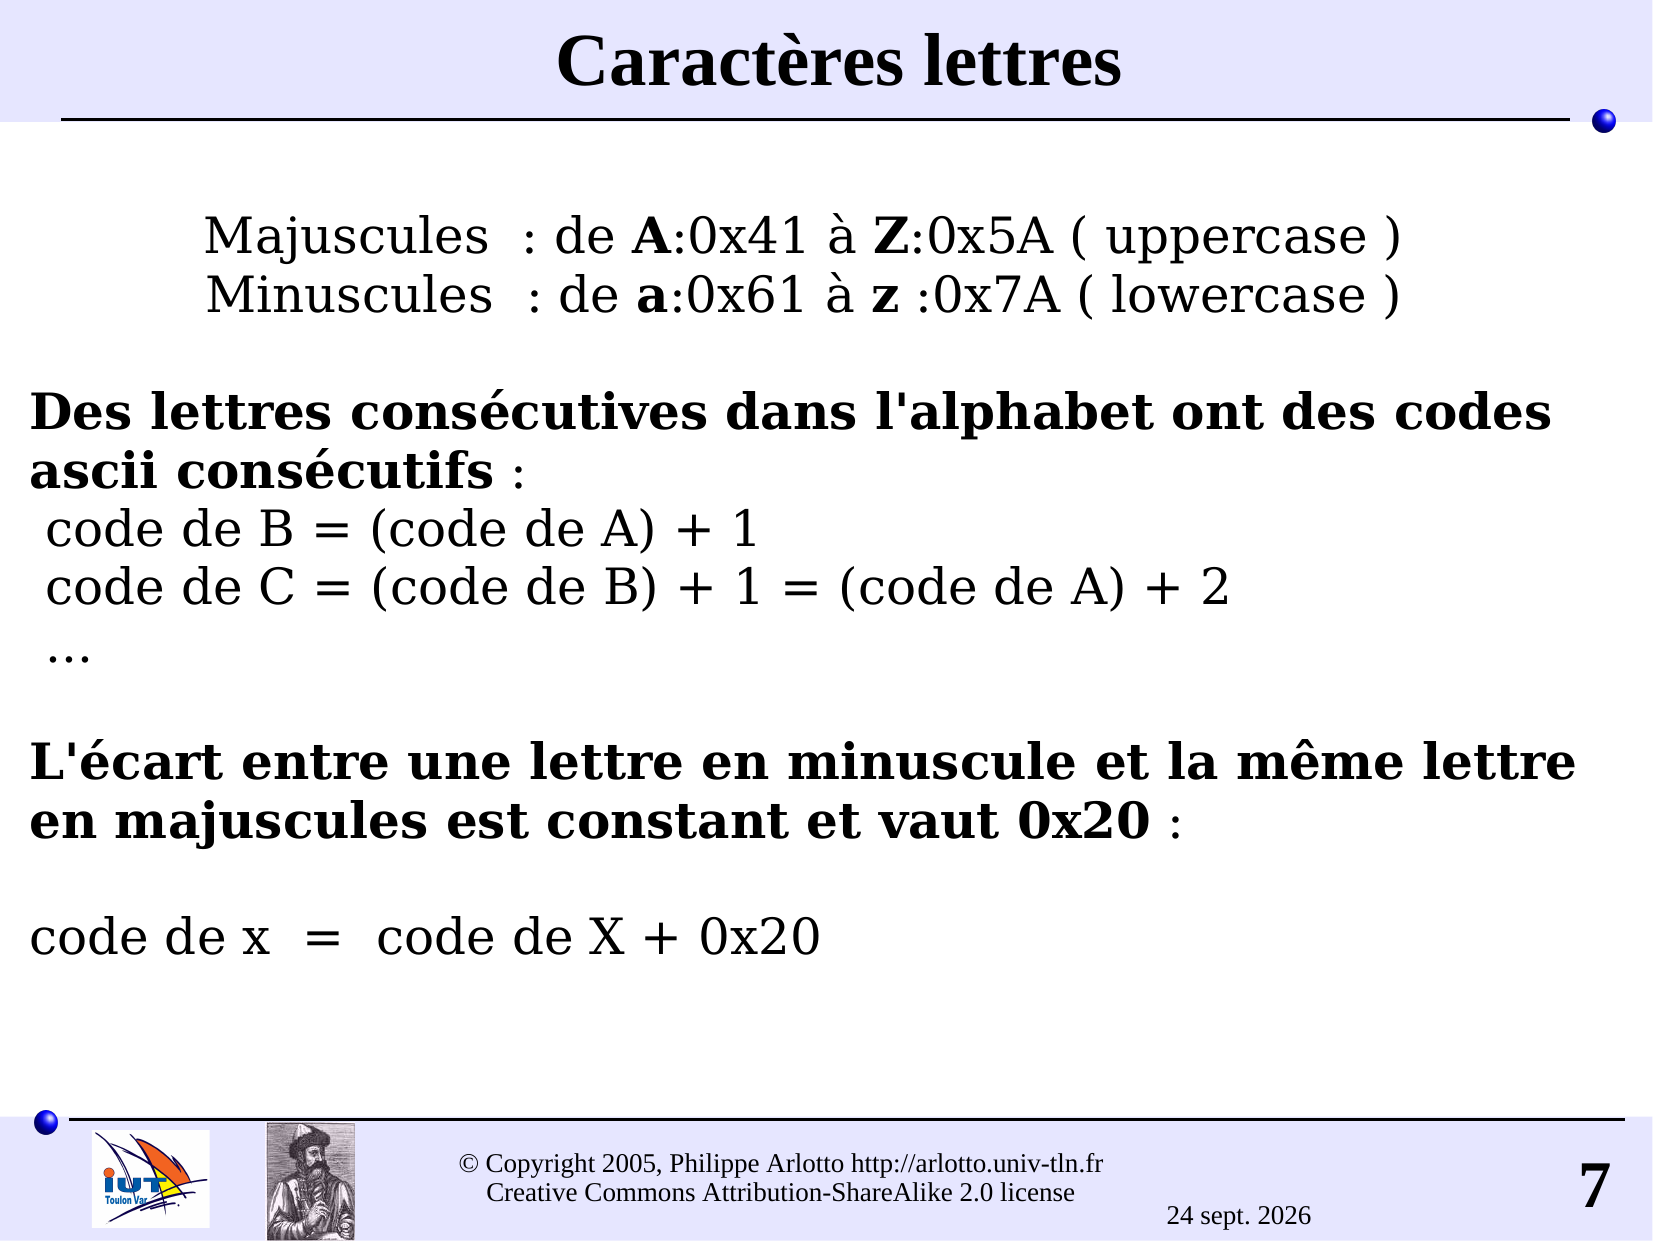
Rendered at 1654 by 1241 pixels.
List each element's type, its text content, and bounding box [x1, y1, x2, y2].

title Caractères lettres [95, 11, 1585, 110]
picture [265, 1122, 355, 1241]
text_box Majuscules : de A:0x41 à Z:0x5A ( uppercase ) Minuscules : de a:0x61 à z :0x7A ( lowercase ) Des lettres consécutives dans l'alphabet ont des codes ascii consécutifs : code de B = (code de A) + 1 code de C = (code de B) + 1 = (code de A) + 2 ... L'écart entre une lettre en minuscule et la même lettre en majuscules est constant et vaut 0x20 : code de x = code de X + 0x20 [29, 206, 1579, 1026]
